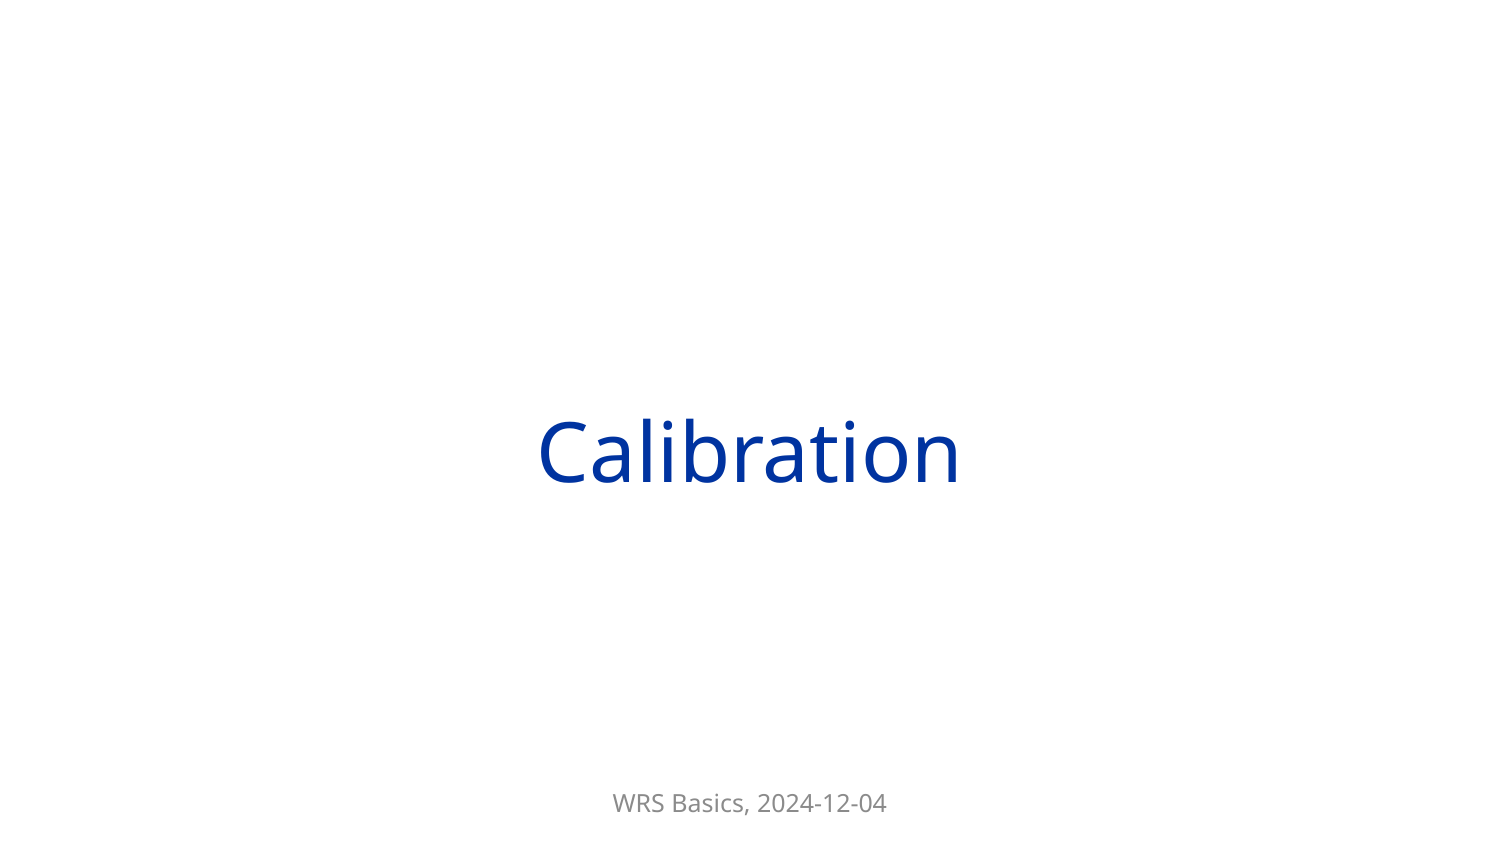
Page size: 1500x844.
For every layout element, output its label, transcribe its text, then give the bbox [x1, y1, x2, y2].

subtitle Calibration [75, 197, 1425, 687]
